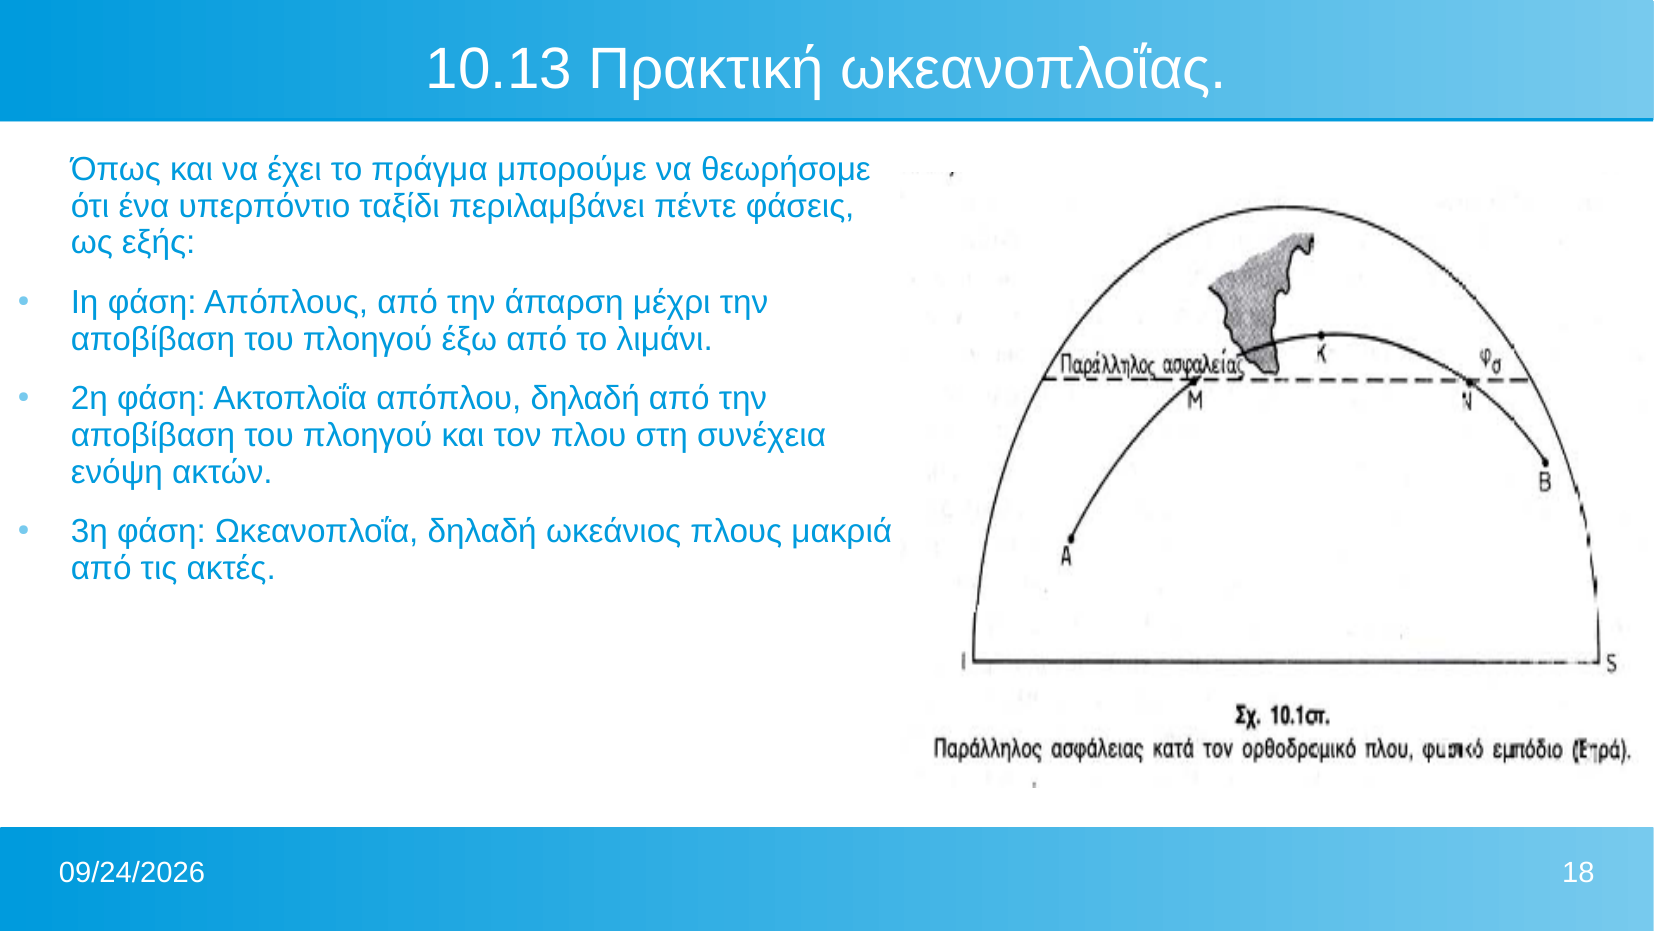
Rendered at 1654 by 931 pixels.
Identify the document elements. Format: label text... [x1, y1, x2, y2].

picture [900, 172, 1651, 788]
list Όπως και να έχει το πράγμα μπορούμε να θεωρήσομε ότι ένα υπερπόντιο ταξίδι περιλαμβάνει πέντε φάσεις, ως εξής: Ιη φάση: Απόπλους, από την άπαρση μέχρι την αποβίβαση του πλοηγού έξω από το λιμάνι. 2η φάση: Ακτοπλοΐα απόπλου, δηλαδή από την αποβίβαση του πλοηγού και τον πλου στη συνέχεια ενόψη ακτών. 3η φάση: Ωκεανοπλοΐα, δηλαδή ωκεάνιος πλους μακριά από τις ακτές. [0, 150, 901, 788]
title 10.13 Πρακτική ωκεανοπλοΐας. [59, 29, 1595, 108]
